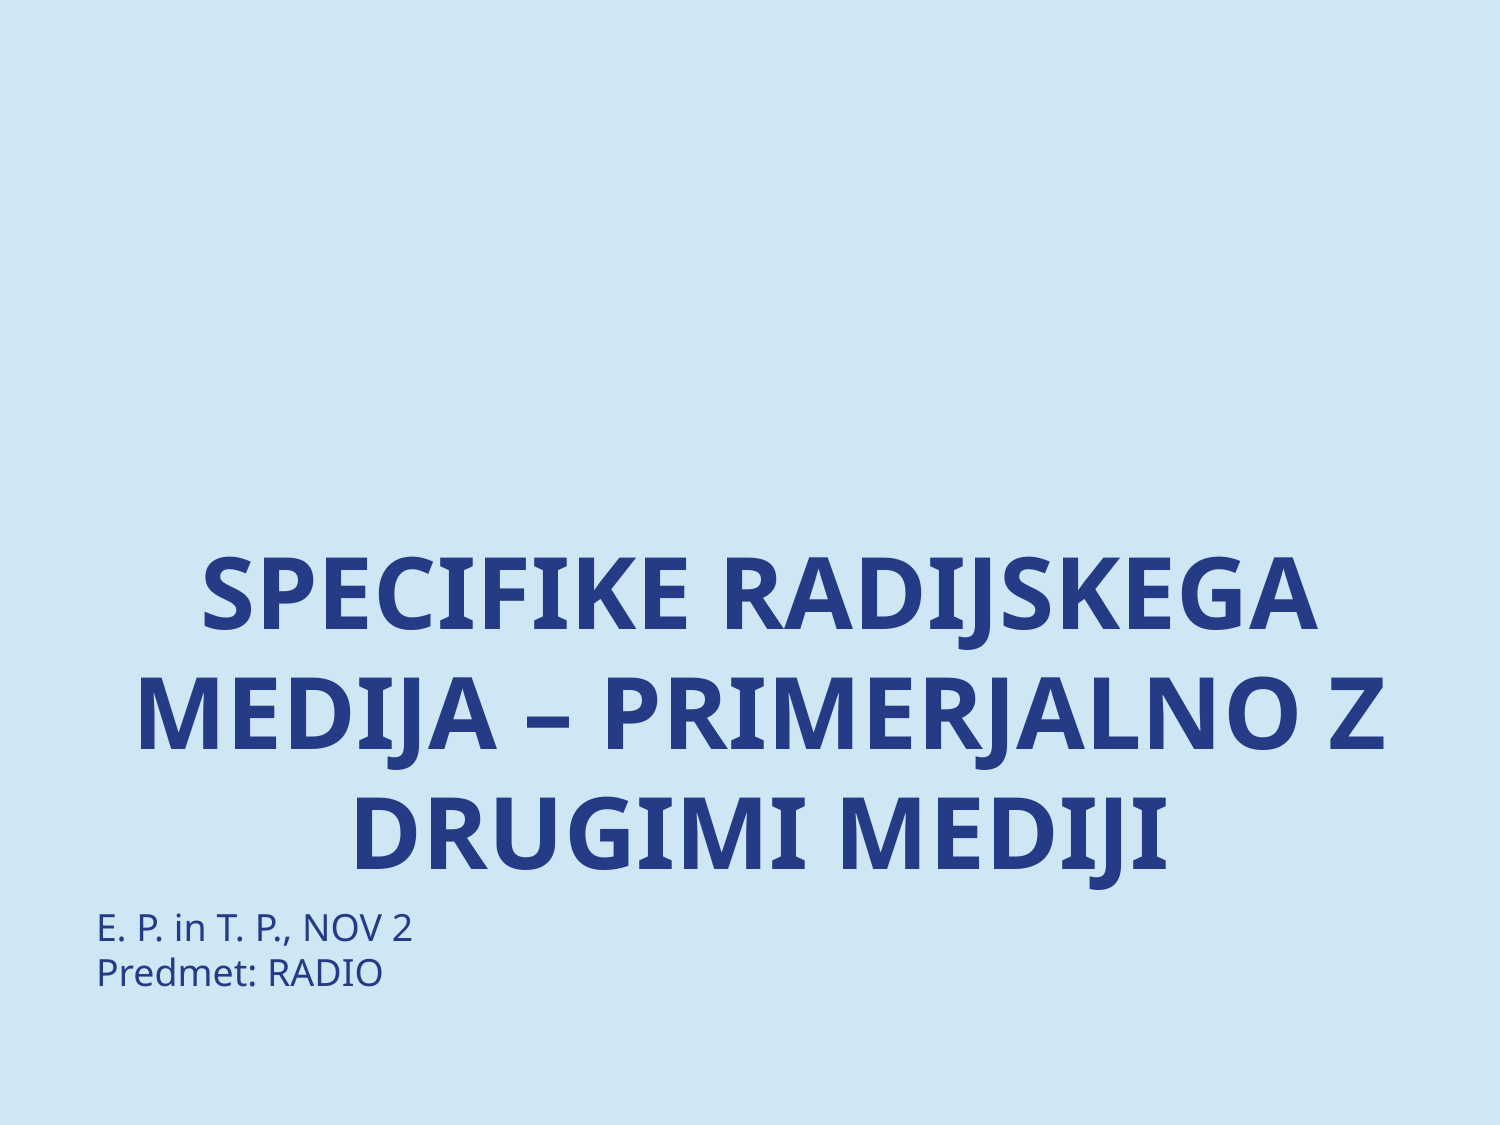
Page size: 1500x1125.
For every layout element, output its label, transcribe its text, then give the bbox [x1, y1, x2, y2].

subtitle E. P. in T. P., NOV 2 Predmet: RADIO [80, 896, 1262, 1025]
title SPECIFIKE RADIJSKEGA MEDIJA – PRIMERJALNO Z DRUGIMI MEDIJI [55, 480, 1464, 897]
